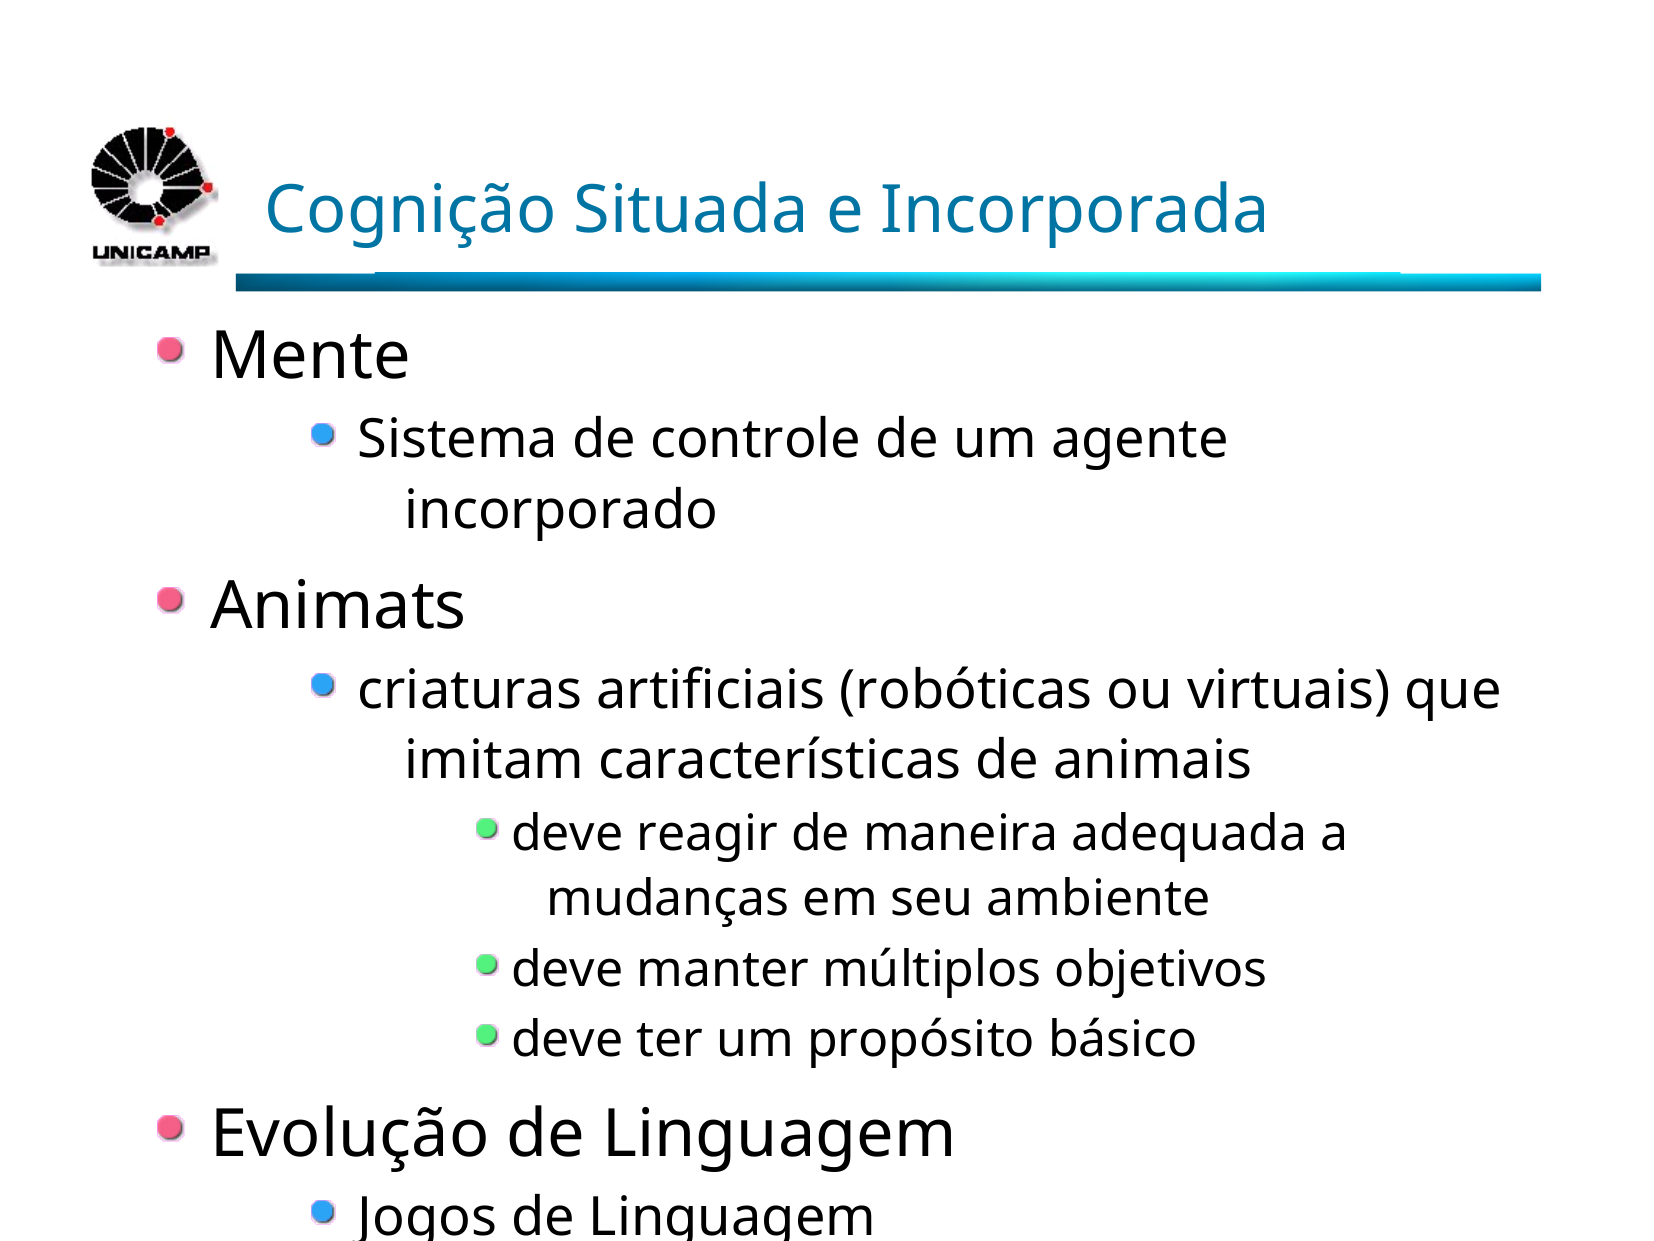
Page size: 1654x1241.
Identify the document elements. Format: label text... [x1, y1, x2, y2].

picture [125, 272, 1654, 295]
picture [310, 1199, 337, 1226]
list Mente Sistema de controle de um agente incorporado Animats criaturas artificiais (robóticas ou virtuais) que imitam características de animais deve reagir de maneira adequada a mudanças em seu ambiente deve manter múltiplos objetivos deve ter um propósito básico Evolução de Linguagem Jogos de Linguagem [121, 309, 1534, 1182]
title Cognição Situada e Incorporada [264, 42, 1534, 250]
